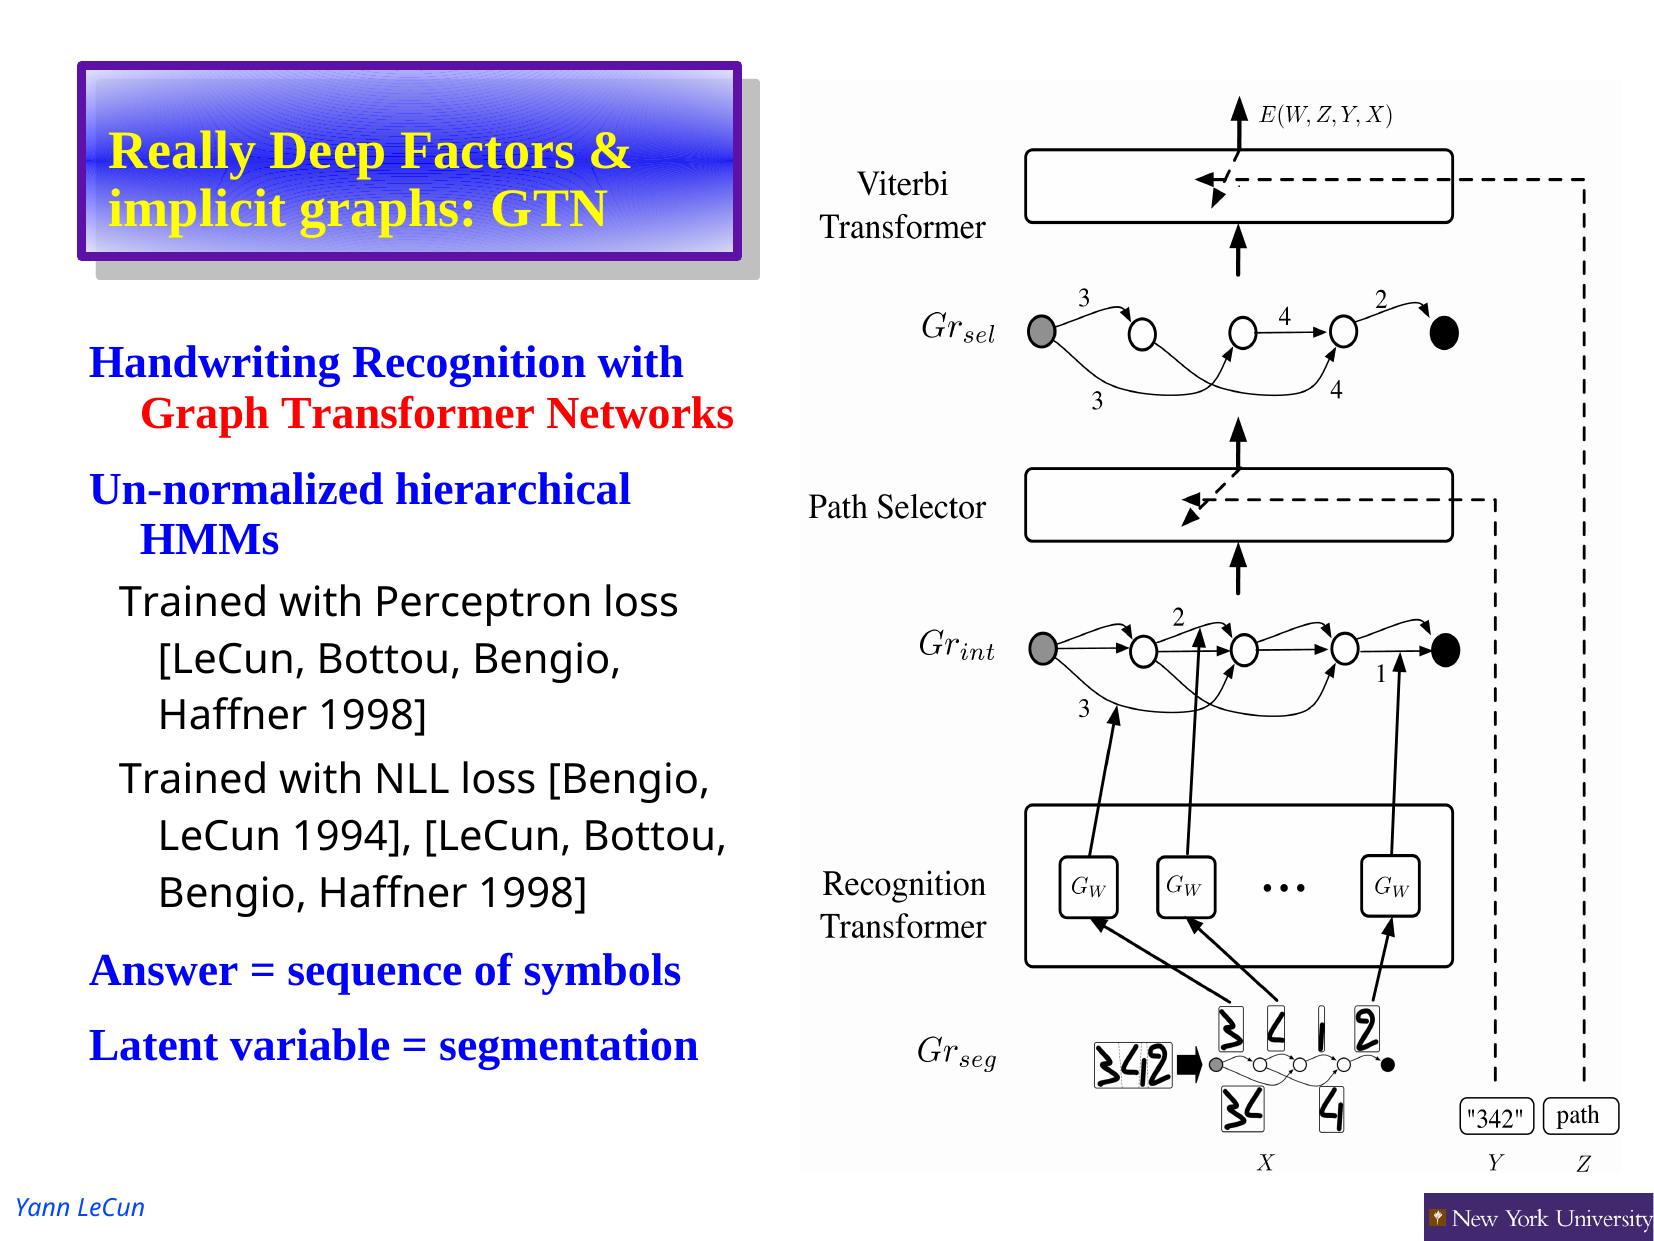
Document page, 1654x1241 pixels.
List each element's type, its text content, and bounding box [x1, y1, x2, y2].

list Handwriting Recognition with Graph Transformer Networks Un-normalized hierarchical HMMs Trained with Perceptron loss [LeCun, Bottou, Bengio, Haffner 1998] Trained with NLL loss [Bengio, LeCun 1994], [LeCun, Bottou, Bengio, Haffner 1998] Answer = sequence of symbols Latent variable = segmentation [88, 337, 769, 1192]
picture [1424, 1193, 1654, 1241]
title Really Deep Factors & implicit graphs: GTN [81, 65, 738, 257]
picture [799, 80, 1621, 1174]
